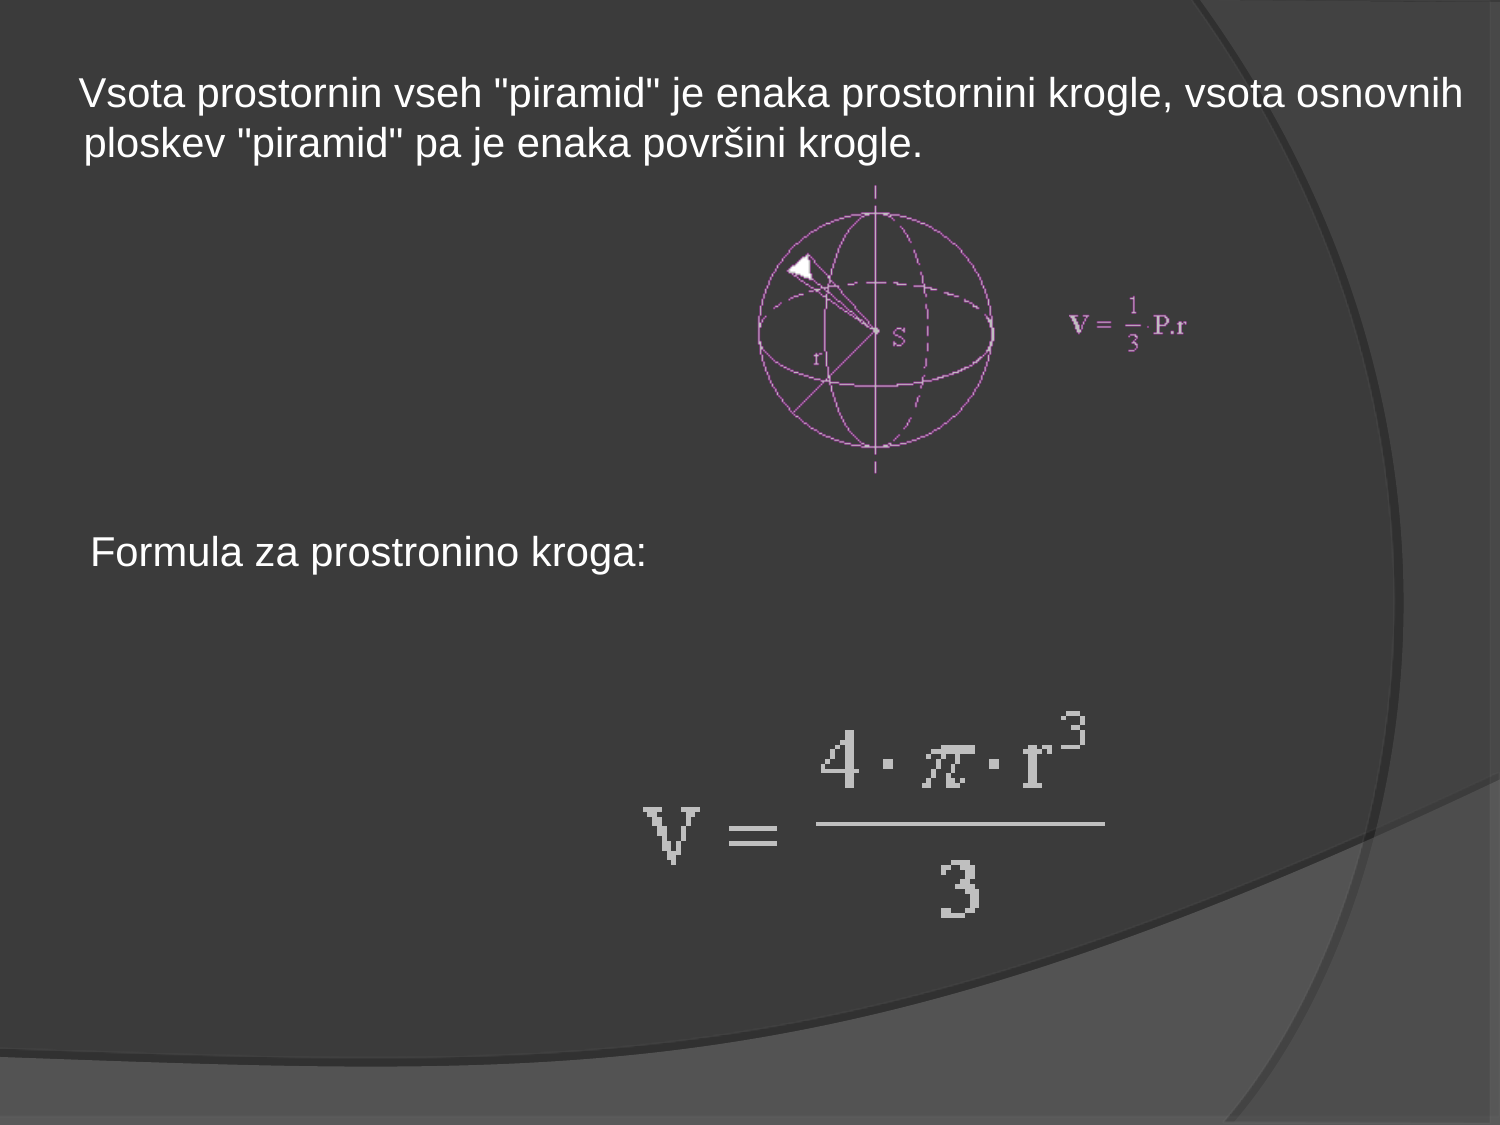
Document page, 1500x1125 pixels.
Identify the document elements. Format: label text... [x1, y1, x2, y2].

picture [643, 692, 1105, 933]
list Vsota prostornin vseh "piramid" je enaka prostornini krogle, vsota osnovnih ploskev "piramid" pa je enaka površini krogle. Formula za prostronino kroga: [0, 0, 1500, 1125]
picture [1069, 290, 1193, 355]
picture [750, 184, 1010, 477]
